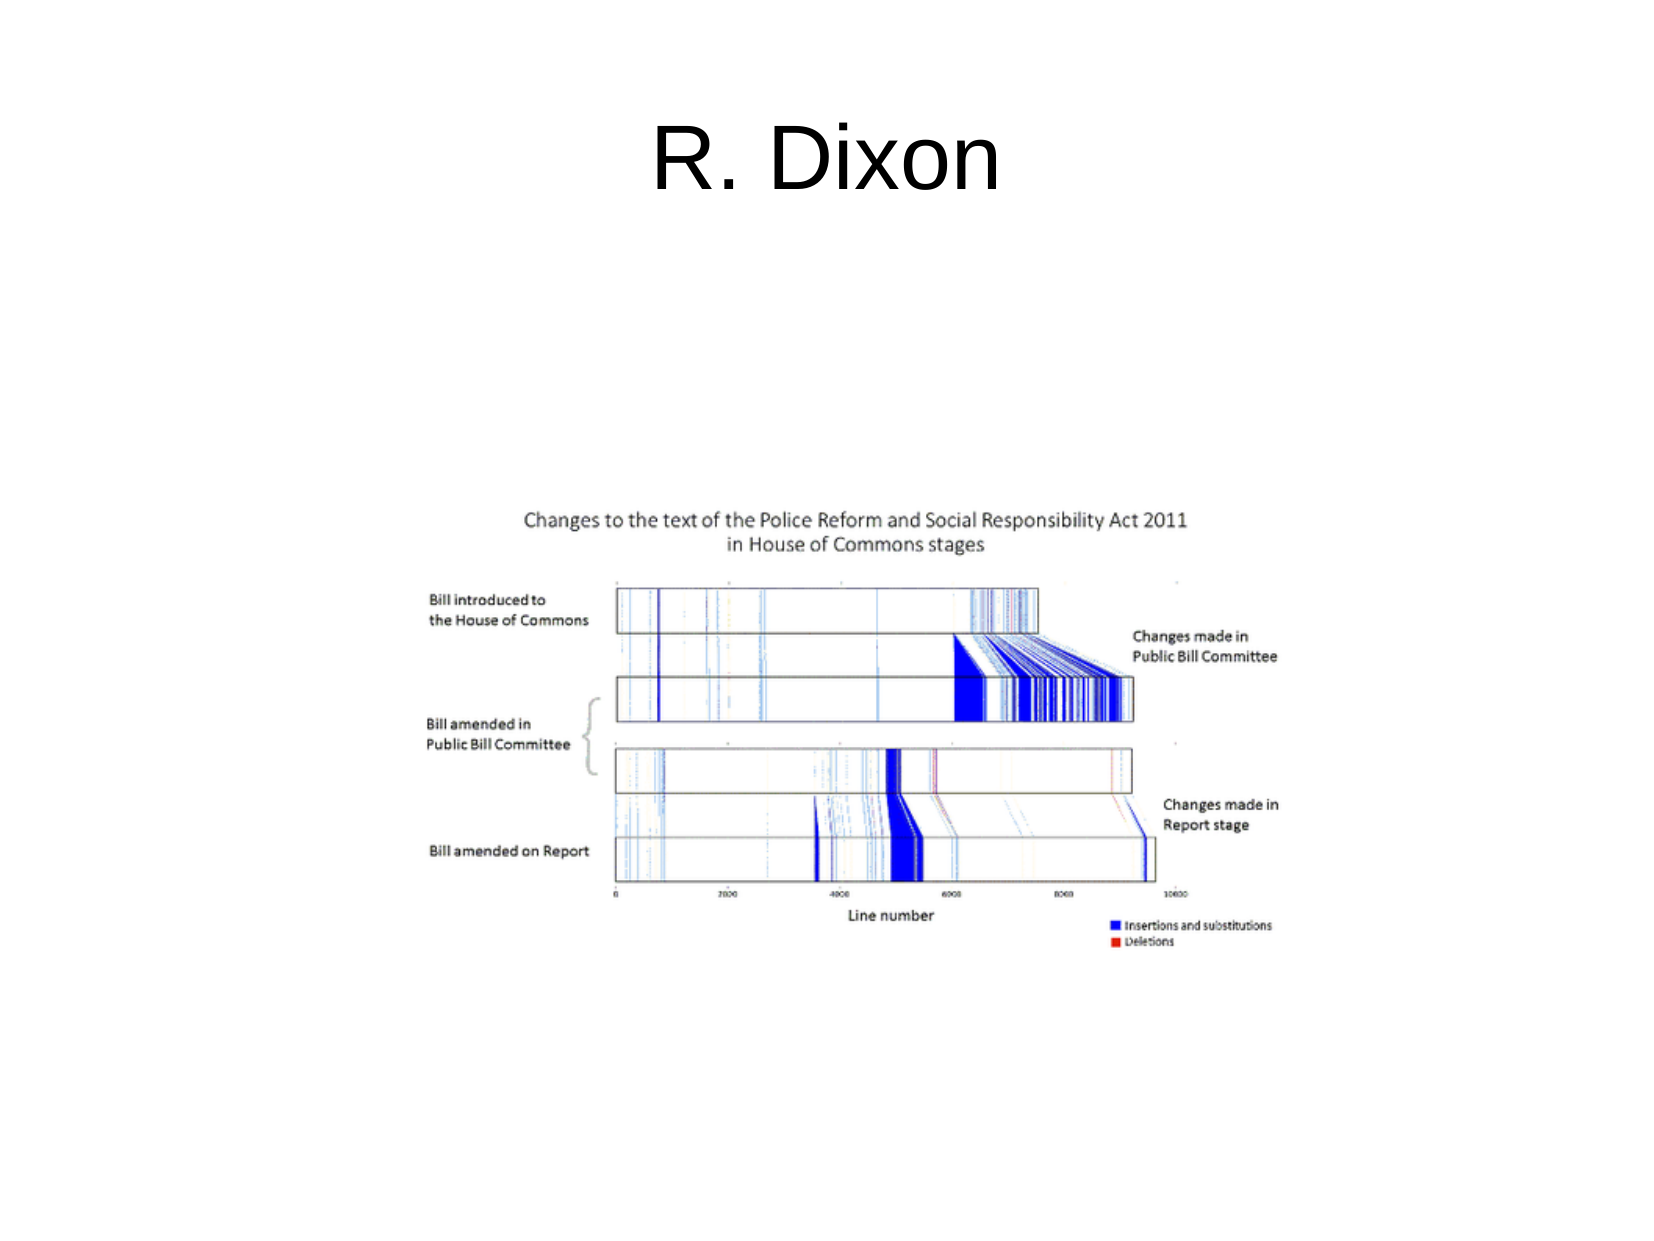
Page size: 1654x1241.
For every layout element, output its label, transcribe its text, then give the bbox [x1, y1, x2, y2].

picture [301, 386, 1352, 1012]
title R. Dixon [82, 49, 1571, 257]
